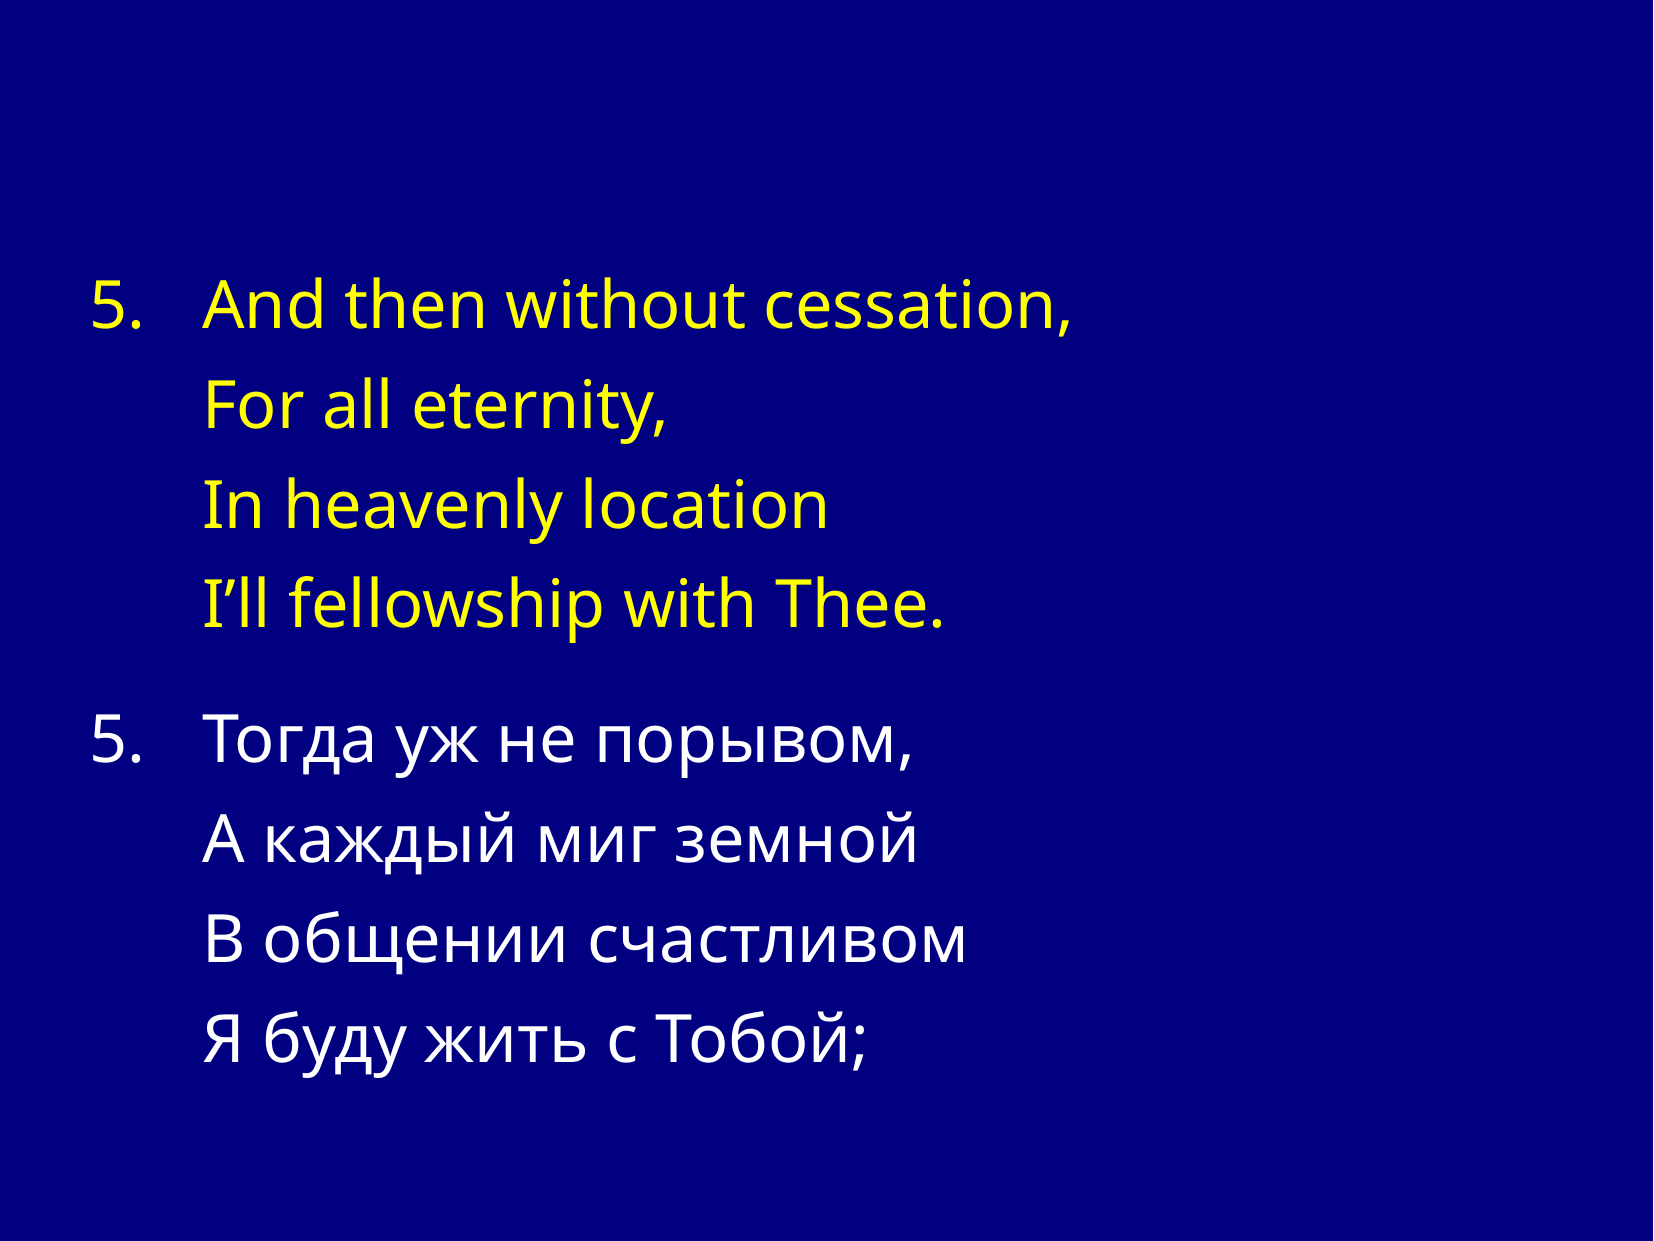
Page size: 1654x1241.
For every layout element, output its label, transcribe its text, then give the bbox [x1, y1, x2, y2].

text_box 5. And then without cessation, For all eternity, In heavenly location I’ll fellowship with Thee. [75, 150, 1576, 638]
text_box 5. Тогда уж не порывом, А каждый миг земной В общении счастливом Я буду жить с Тобой; [75, 675, 1576, 1163]
